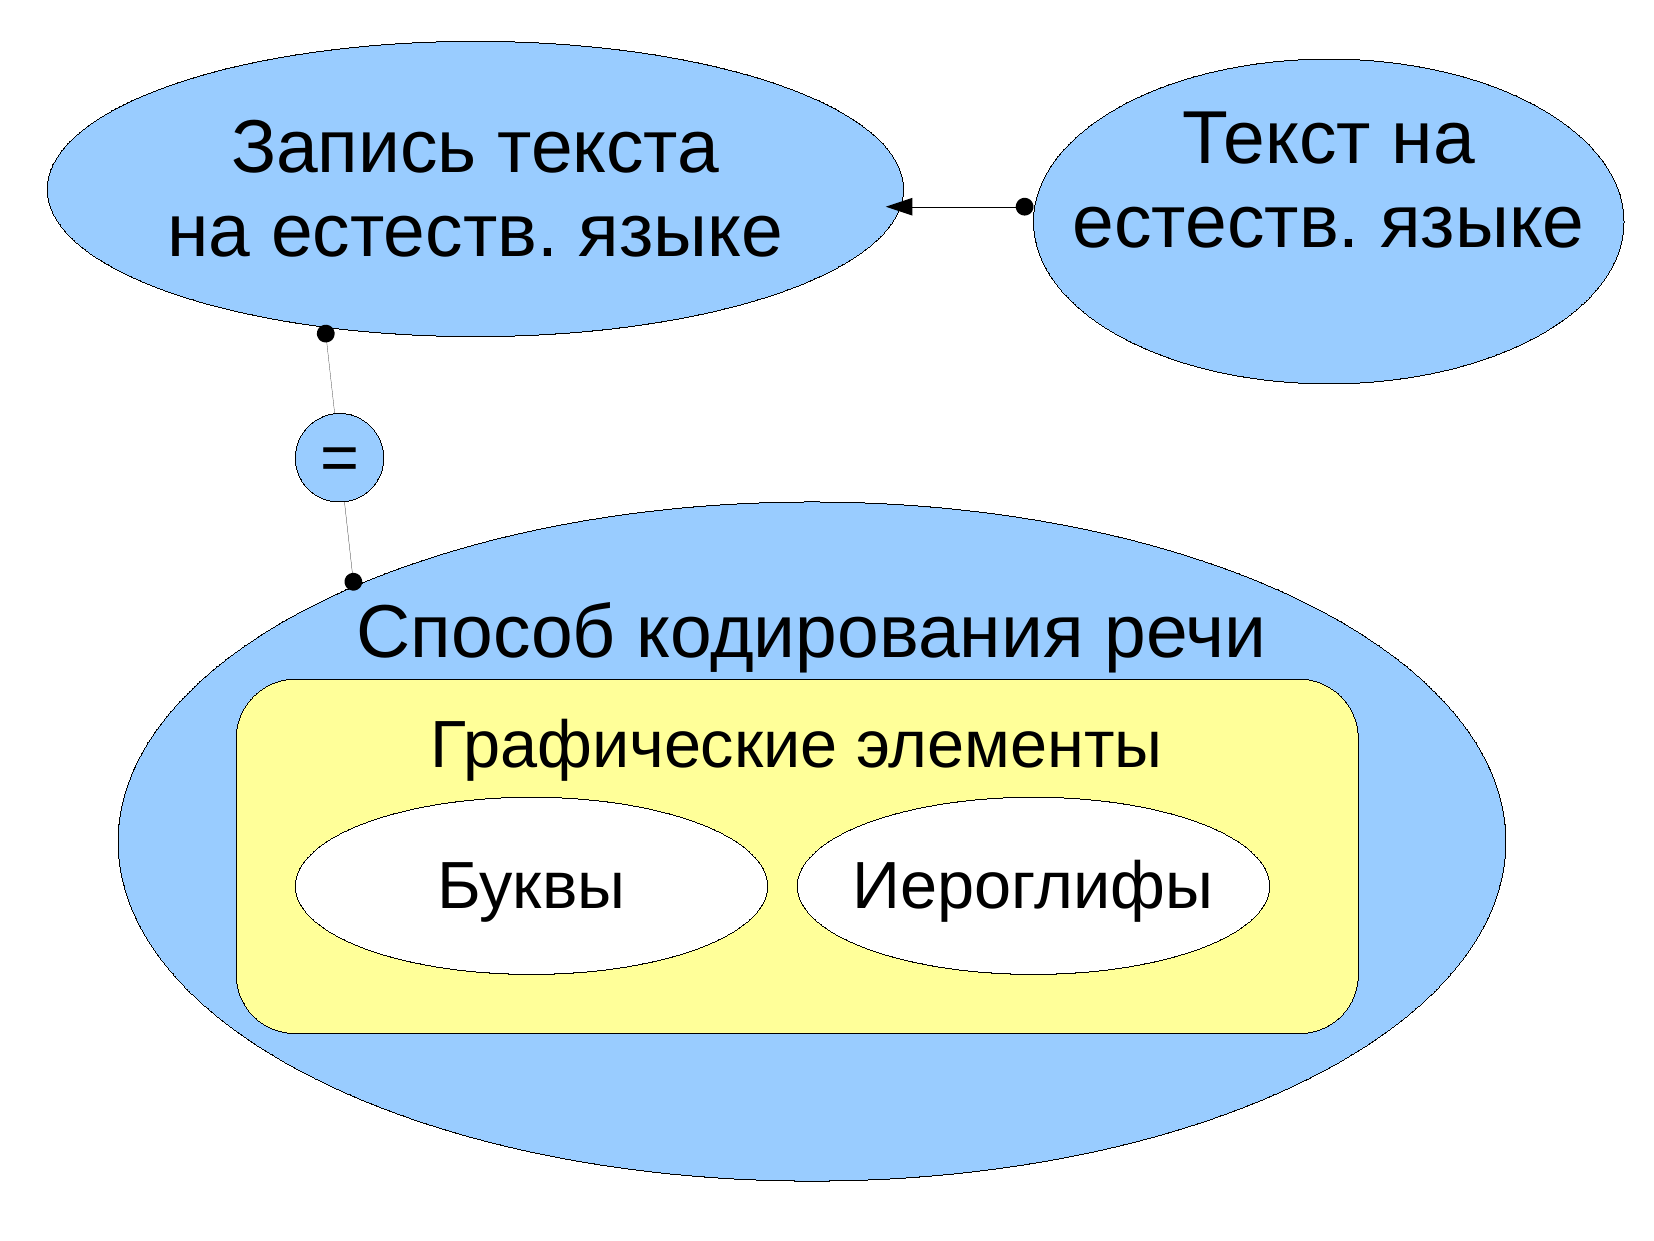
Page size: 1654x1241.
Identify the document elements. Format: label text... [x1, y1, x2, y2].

text_box Графические элементы [236, 679, 1359, 1034]
text_box Текст на естеств. языке [1033, 59, 1625, 384]
text_box Буквы [295, 797, 768, 975]
text_box Способ кодирования речи [118, 501, 1506, 1182]
text_box Запись текста на естеств. языке [47, 41, 904, 337]
text_box Иероглифы [797, 797, 1270, 975]
text_box = [295, 413, 384, 502]
